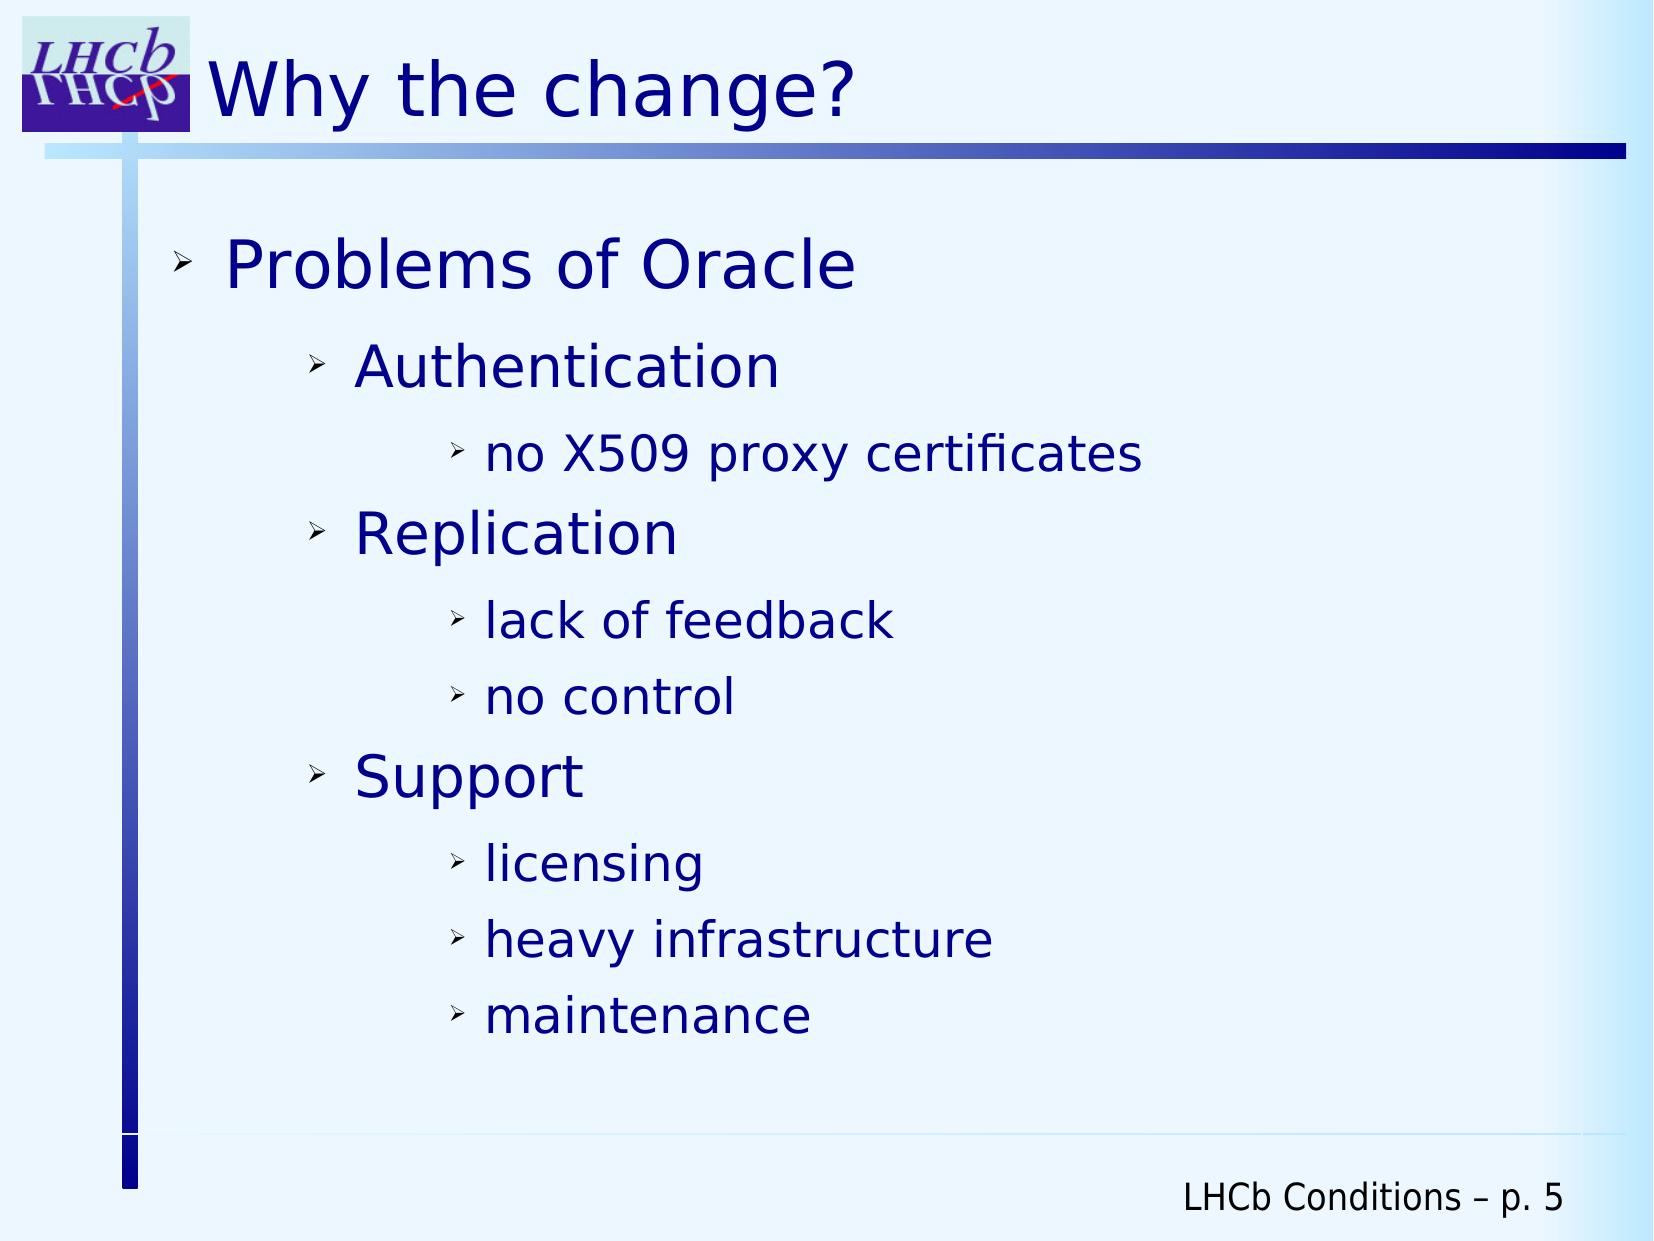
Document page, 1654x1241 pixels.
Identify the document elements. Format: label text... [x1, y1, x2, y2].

title Why the change? [206, 0, 1582, 182]
picture [22, 16, 190, 132]
list Problems of Oracle Authentication no X509 proxy certificates Replication lack of feedback no control Support licensing heavy infrastructure maintenance [153, 226, 1533, 1095]
